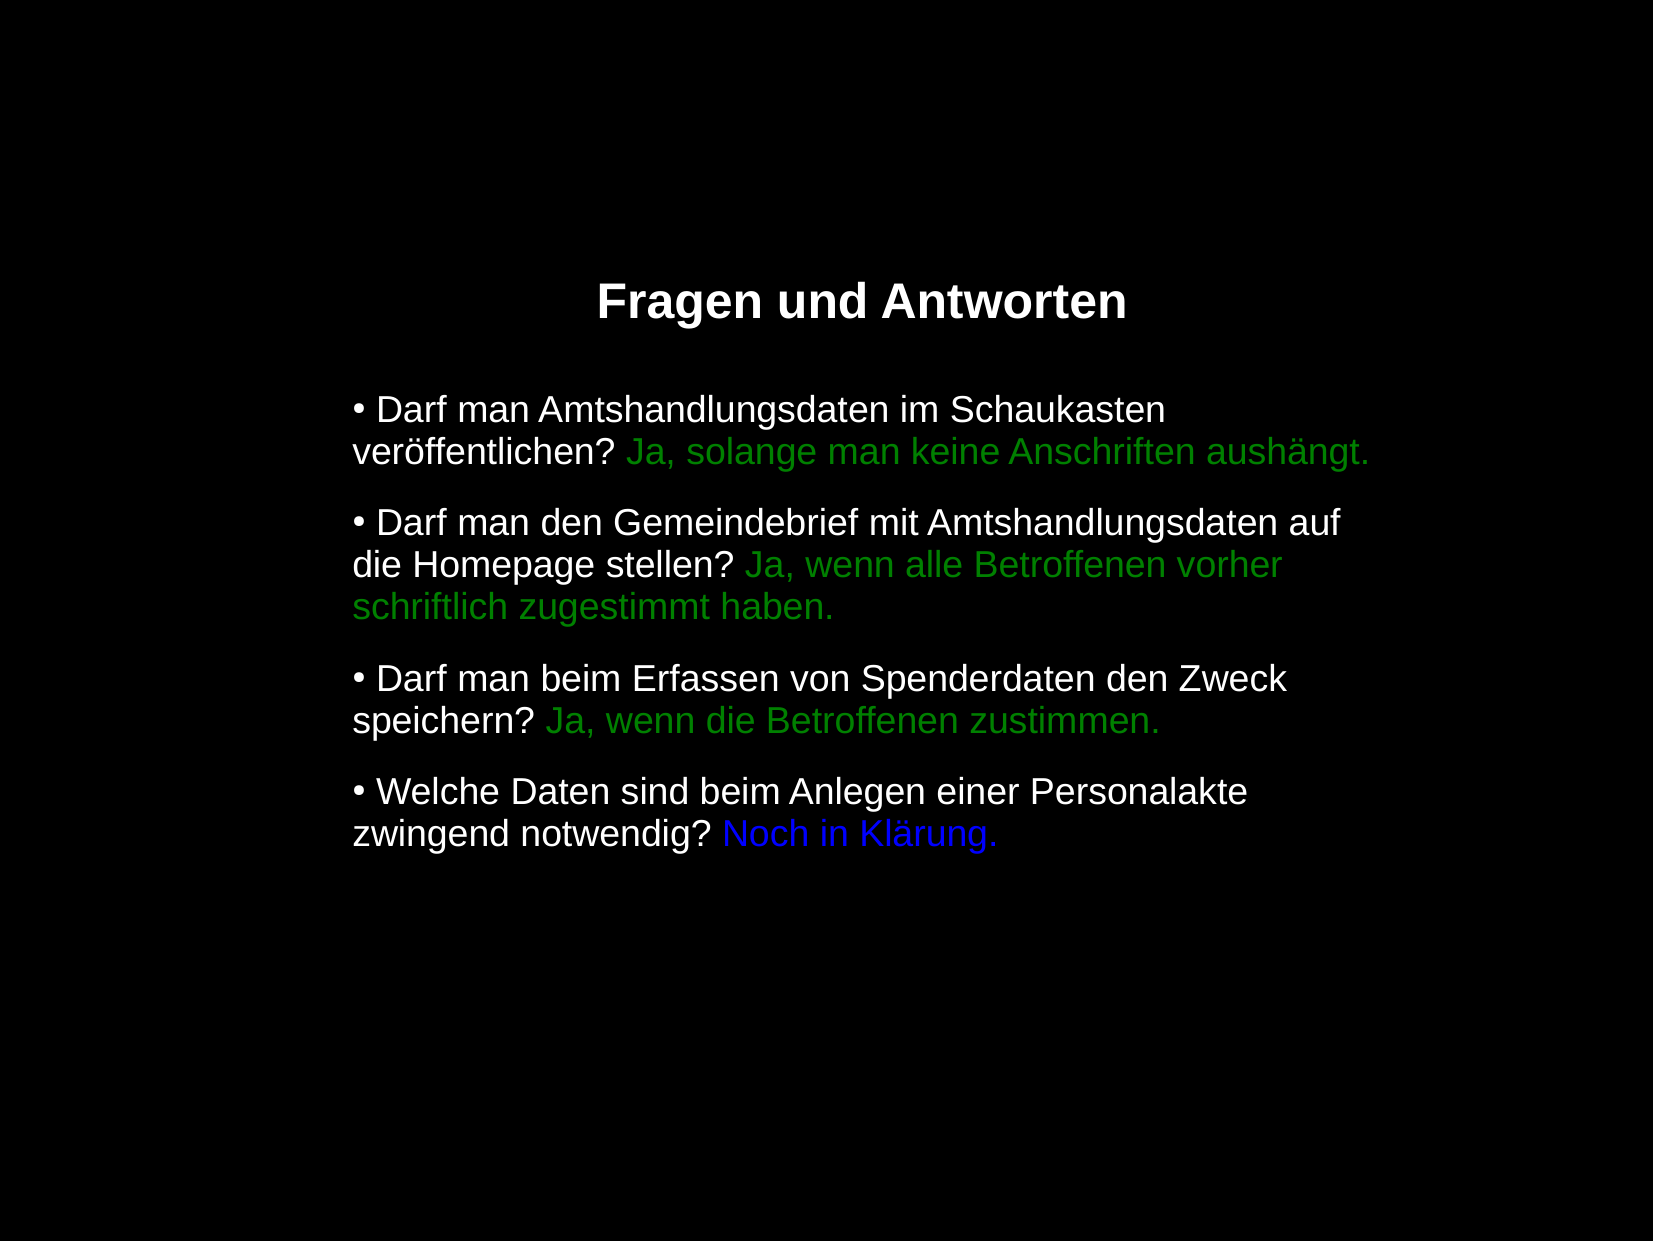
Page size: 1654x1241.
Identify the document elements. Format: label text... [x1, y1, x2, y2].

text_box Fragen und Antworten Darf man Amtshandlungsdaten im Schaukasten veröffentlichen? Ja, solange man keine Anschriften aushängt. Darf man den Gemeindebrief mit Amtshandlungsdaten auf die Homepage stellen? Ja, wenn alle Betroffenen vorher schriftlich zugestimmt haben. Darf man beim Erfassen von Spenderdaten den Zweck speichern? Ja, wenn die Betroffenen zustimmen. Welche Daten sind beim Anlegen einer Personalakte zwingend notwendig? Noch in Klärung. [337, 266, 1388, 863]
